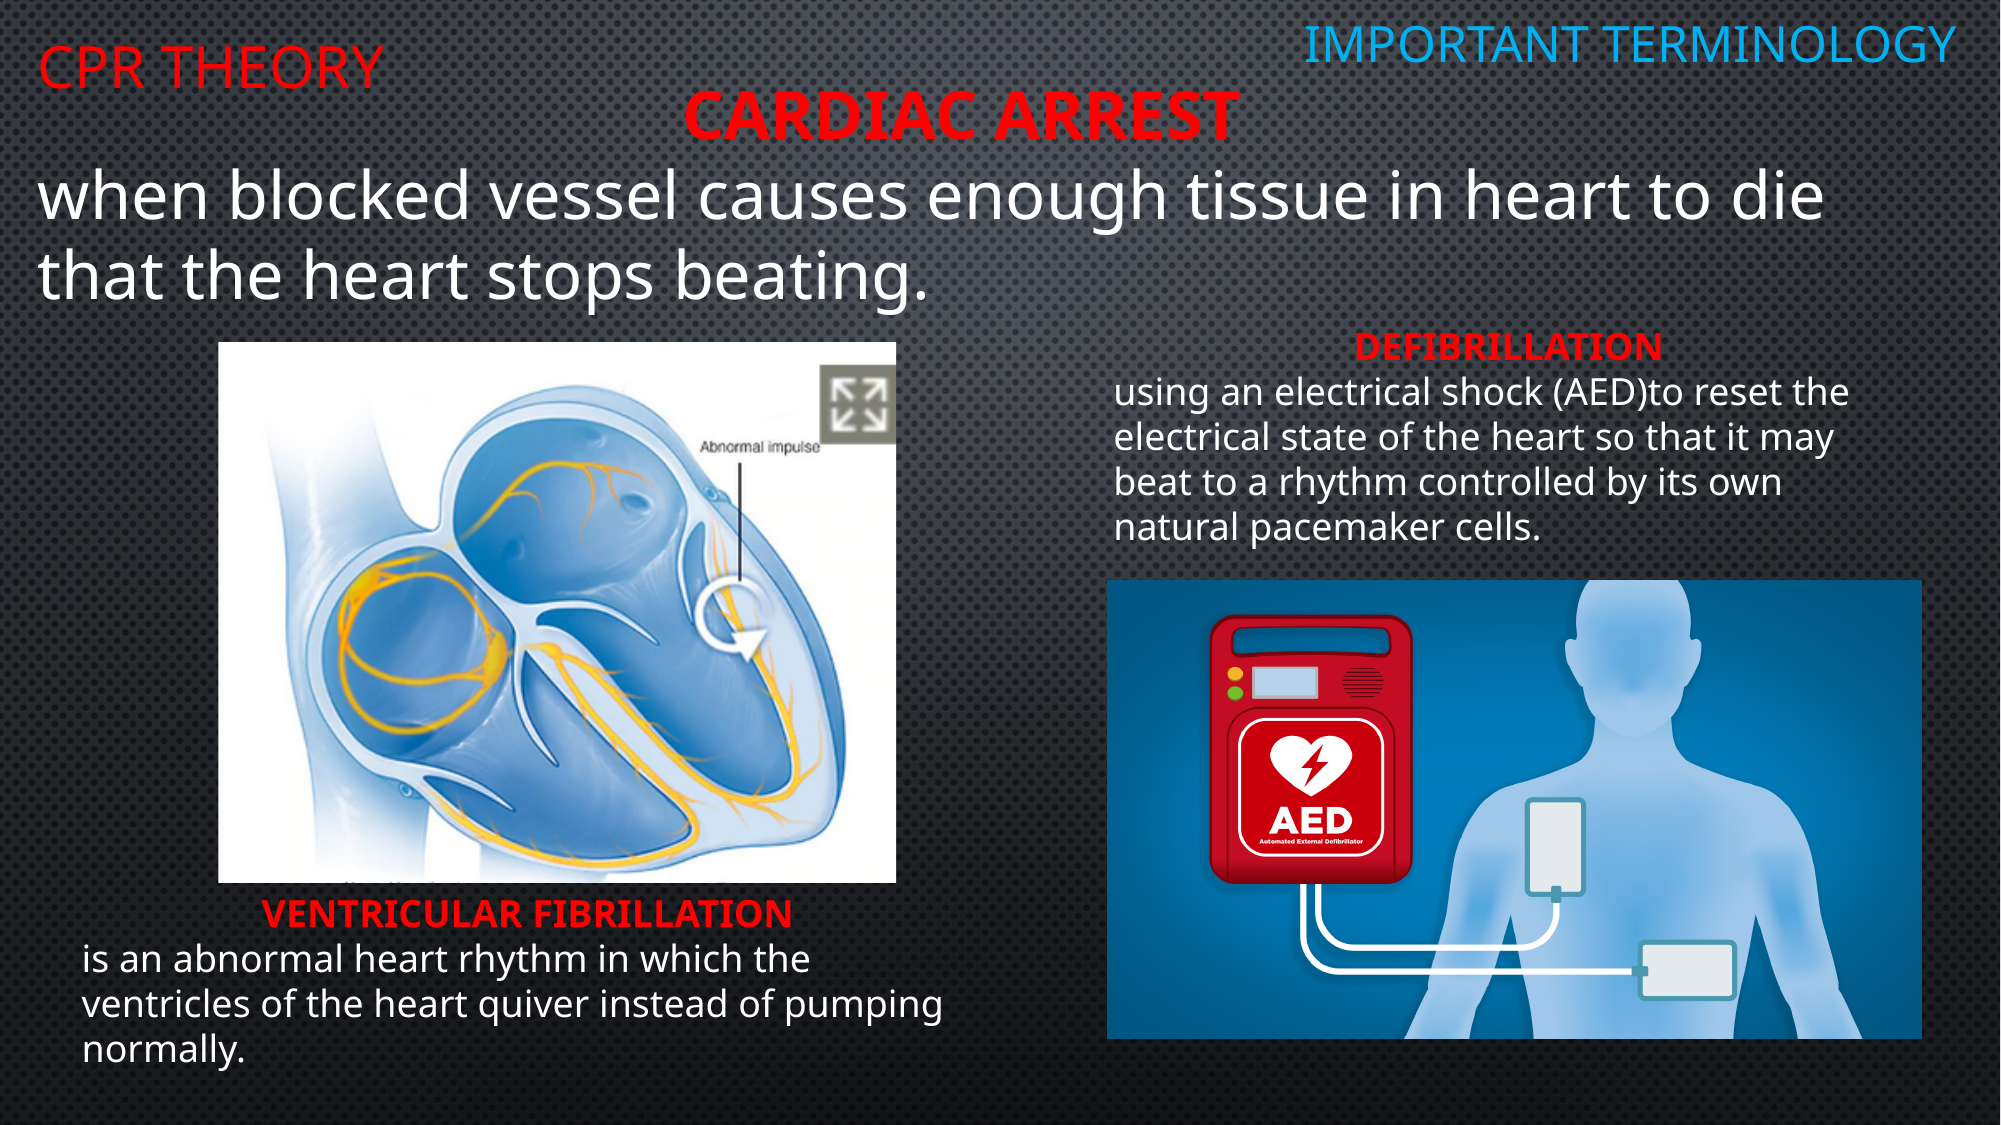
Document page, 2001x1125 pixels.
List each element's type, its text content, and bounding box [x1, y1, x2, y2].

text_box VENTRICULAR FIBRILLATION is an abnormal heart rhythm in which the ventricles of the heart quiver instead of pumping normally. [66, 882, 990, 1123]
text_box DEFIBRILLATION using an electrical shock (AED)to reset the electrical state of the heart so that it may beat to a rhythm controlled by its own natural pacemaker cells. [1098, 315, 1919, 601]
text_box CARDIAC ARREST when blocked vessel causes enough tissue in heart to die that the heart stops beating. [22, 65, 1919, 366]
text_box CPR Theory [22, 23, 422, 108]
picture [0, 0, 2001, 1125]
text_box IMPORTANT TERMINOLOGY [1266, 5, 1972, 81]
